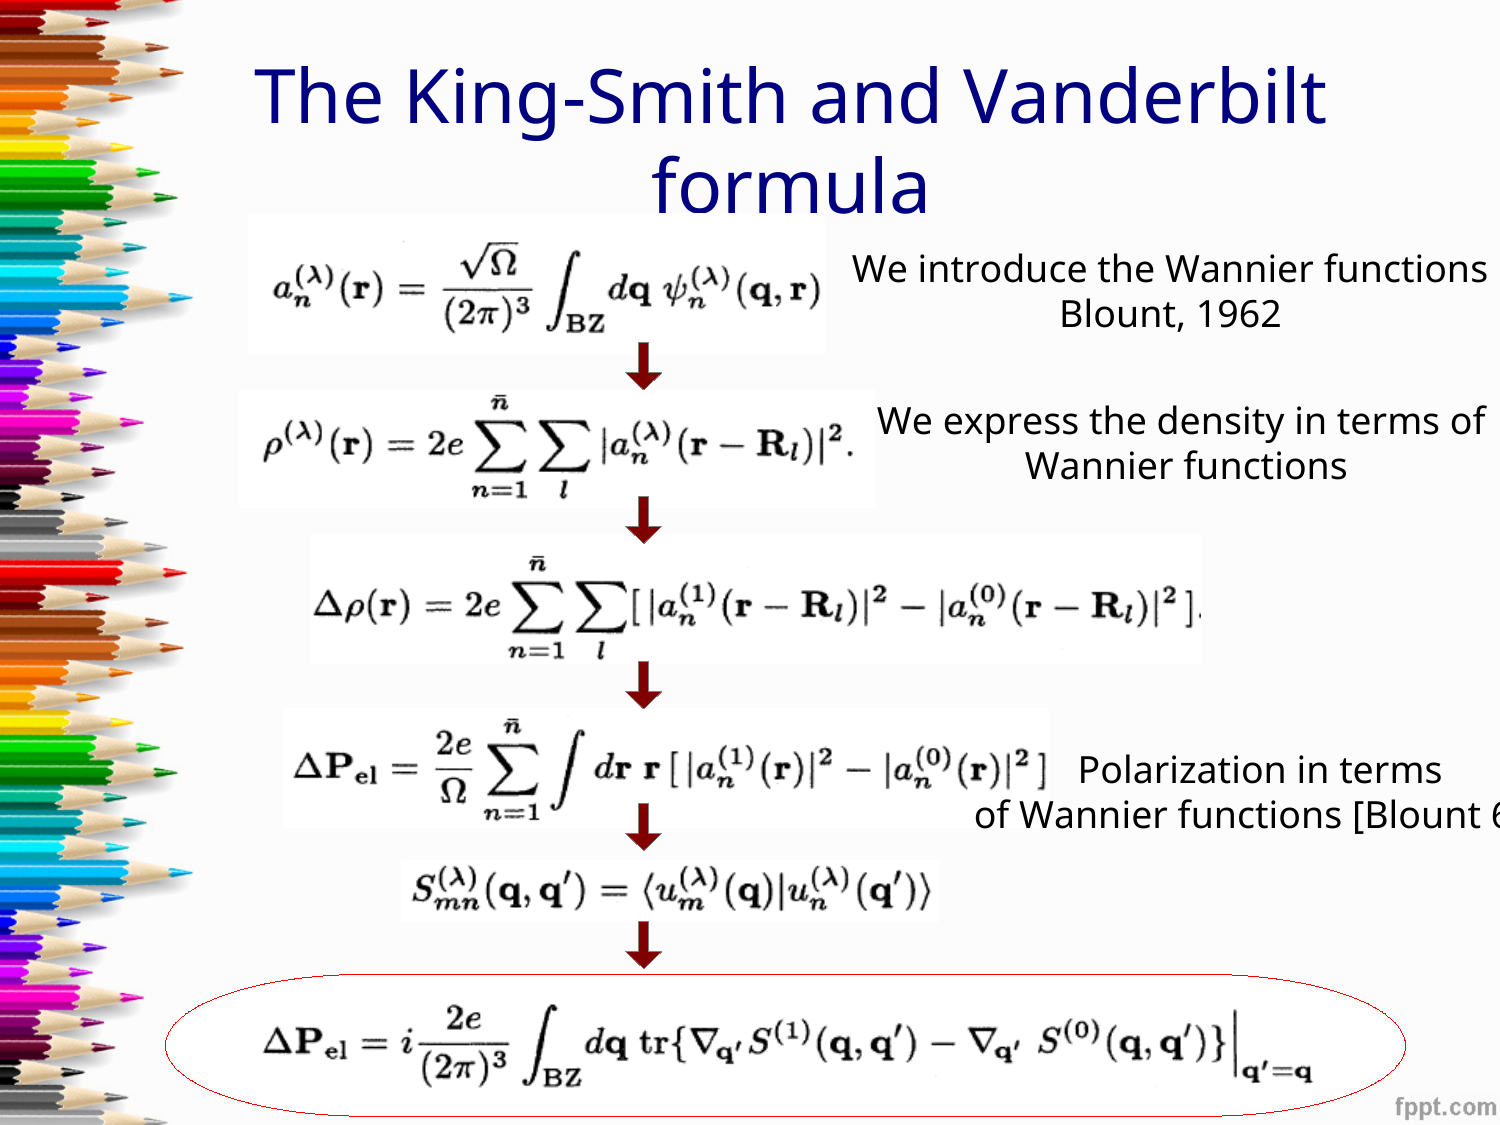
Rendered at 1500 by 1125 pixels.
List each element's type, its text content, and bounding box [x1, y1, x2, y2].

text_box [625, 342, 662, 390]
text_box [625, 921, 662, 969]
text_box [625, 496, 662, 544]
text_box [625, 661, 662, 709]
text_box We introduce the Wannier functions Blount, 1962 [837, 237, 1418, 343]
title The King-Smith and Vanderbilt formula [116, 45, 1467, 233]
picture [1495, 805, 1500, 814]
text_box [165, 974, 1406, 1117]
text_box We express the density in terms of Wannier functions [862, 389, 1427, 495]
picture [0, 0, 1500, 1125]
text_box [625, 803, 662, 851]
text_box Polarization in terms of Wannier functions [Blount 62] [958, 738, 1495, 844]
picture [1495, 814, 1500, 825]
